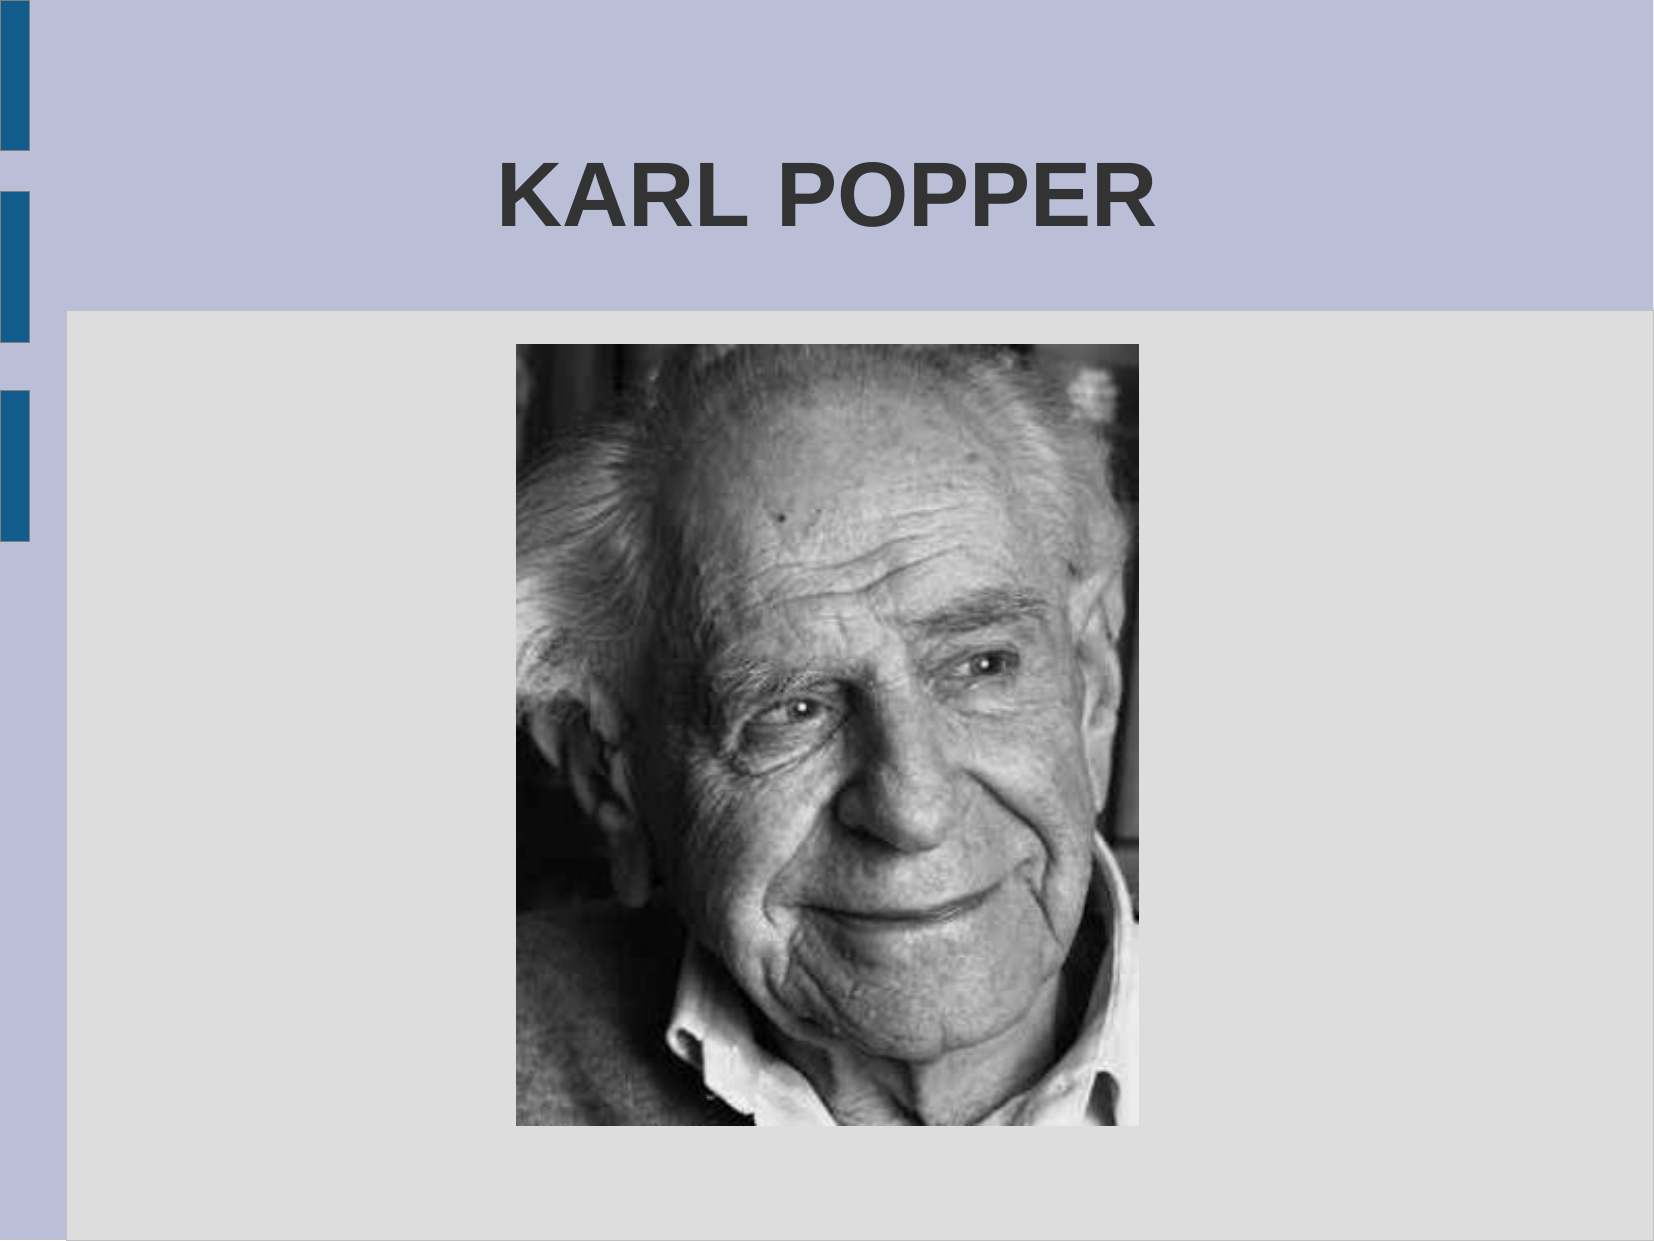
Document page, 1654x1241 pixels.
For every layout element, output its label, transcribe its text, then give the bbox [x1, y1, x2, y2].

picture [516, 344, 1139, 1126]
title KARL POPPER [121, 91, 1534, 299]
